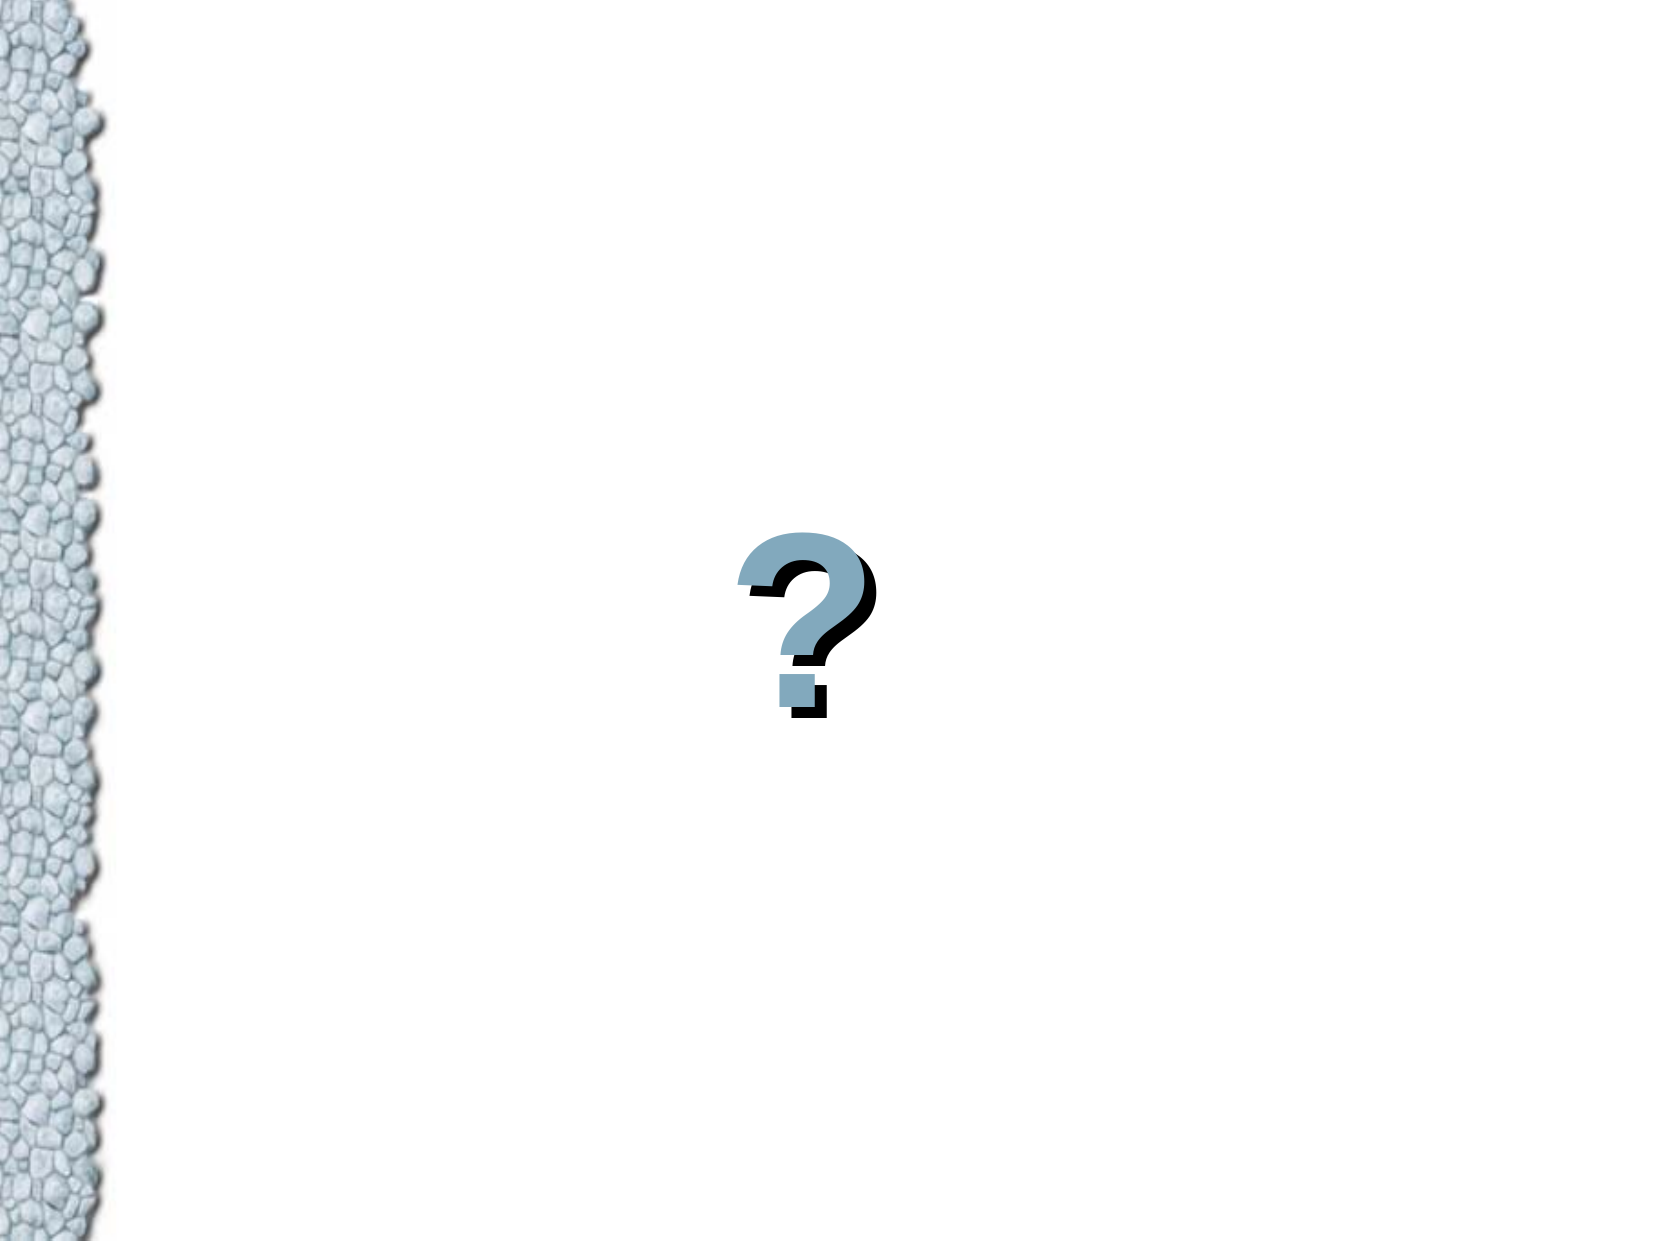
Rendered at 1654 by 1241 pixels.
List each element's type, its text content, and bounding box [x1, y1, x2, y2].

picture [0, 0, 131, 1241]
title ? [59, 488, 1548, 768]
